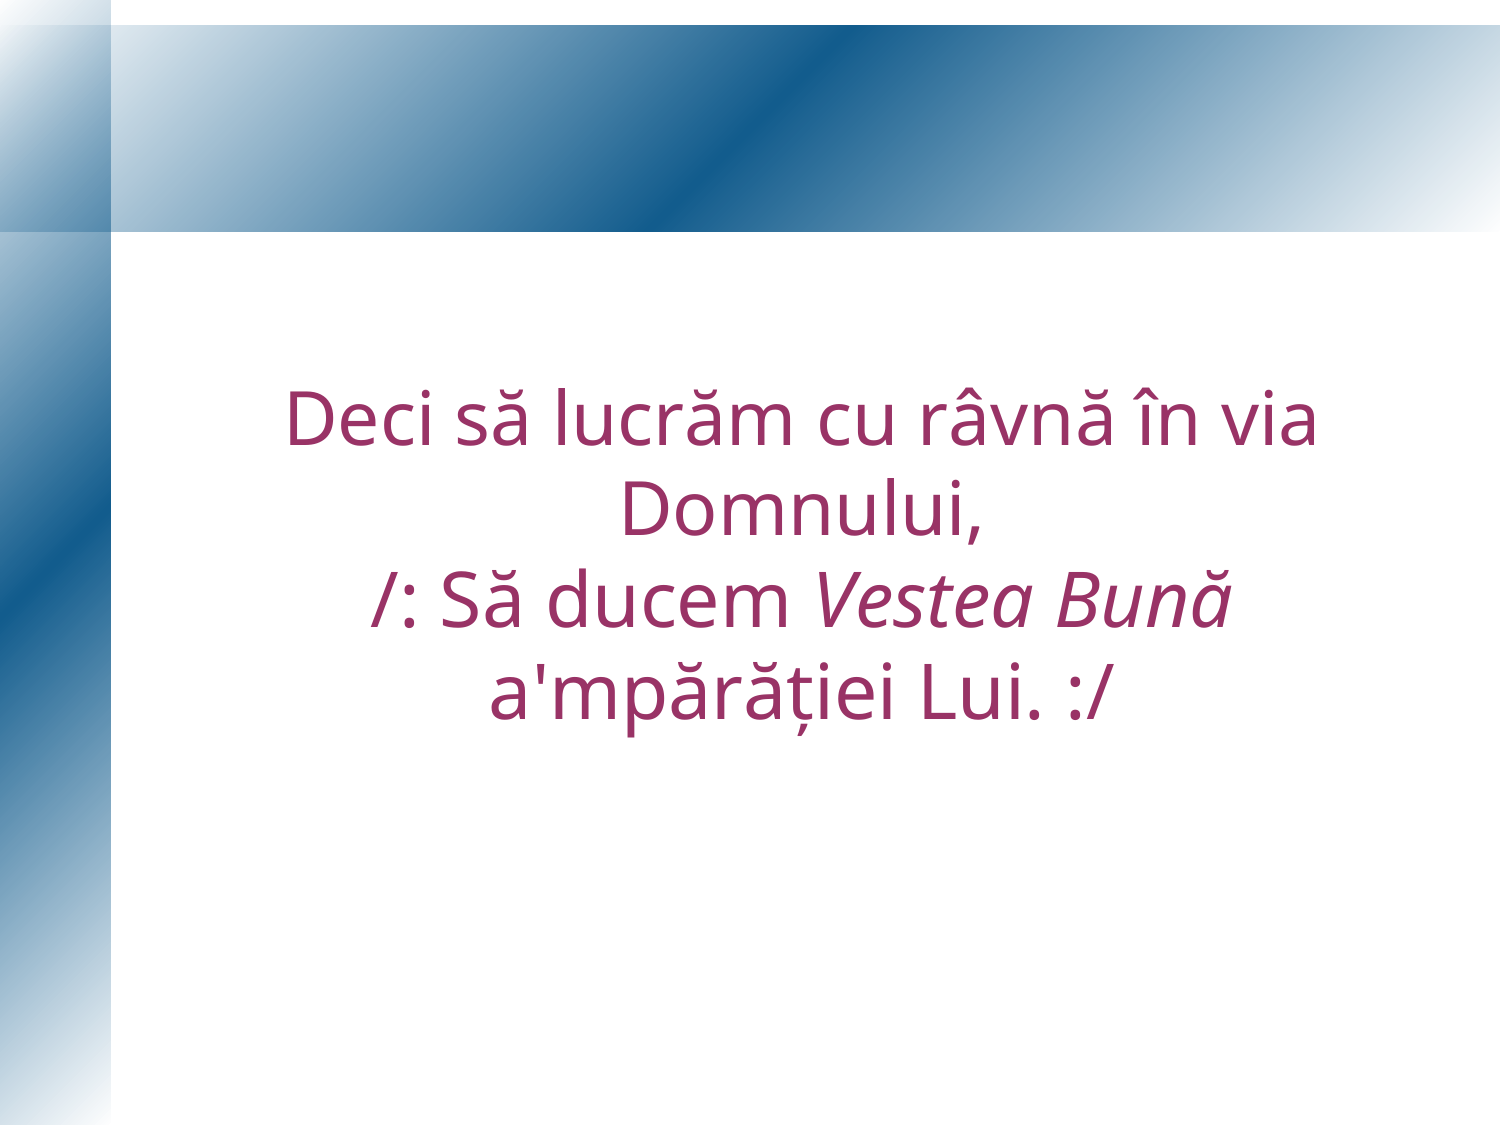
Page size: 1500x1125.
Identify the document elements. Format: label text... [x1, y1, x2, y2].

text_box Deci să lucrăm cu râvnă în via Domnului, /: Să ducem Vestea Bună a'mpărăţiei Lui. :/ [80, 362, 1500, 888]
